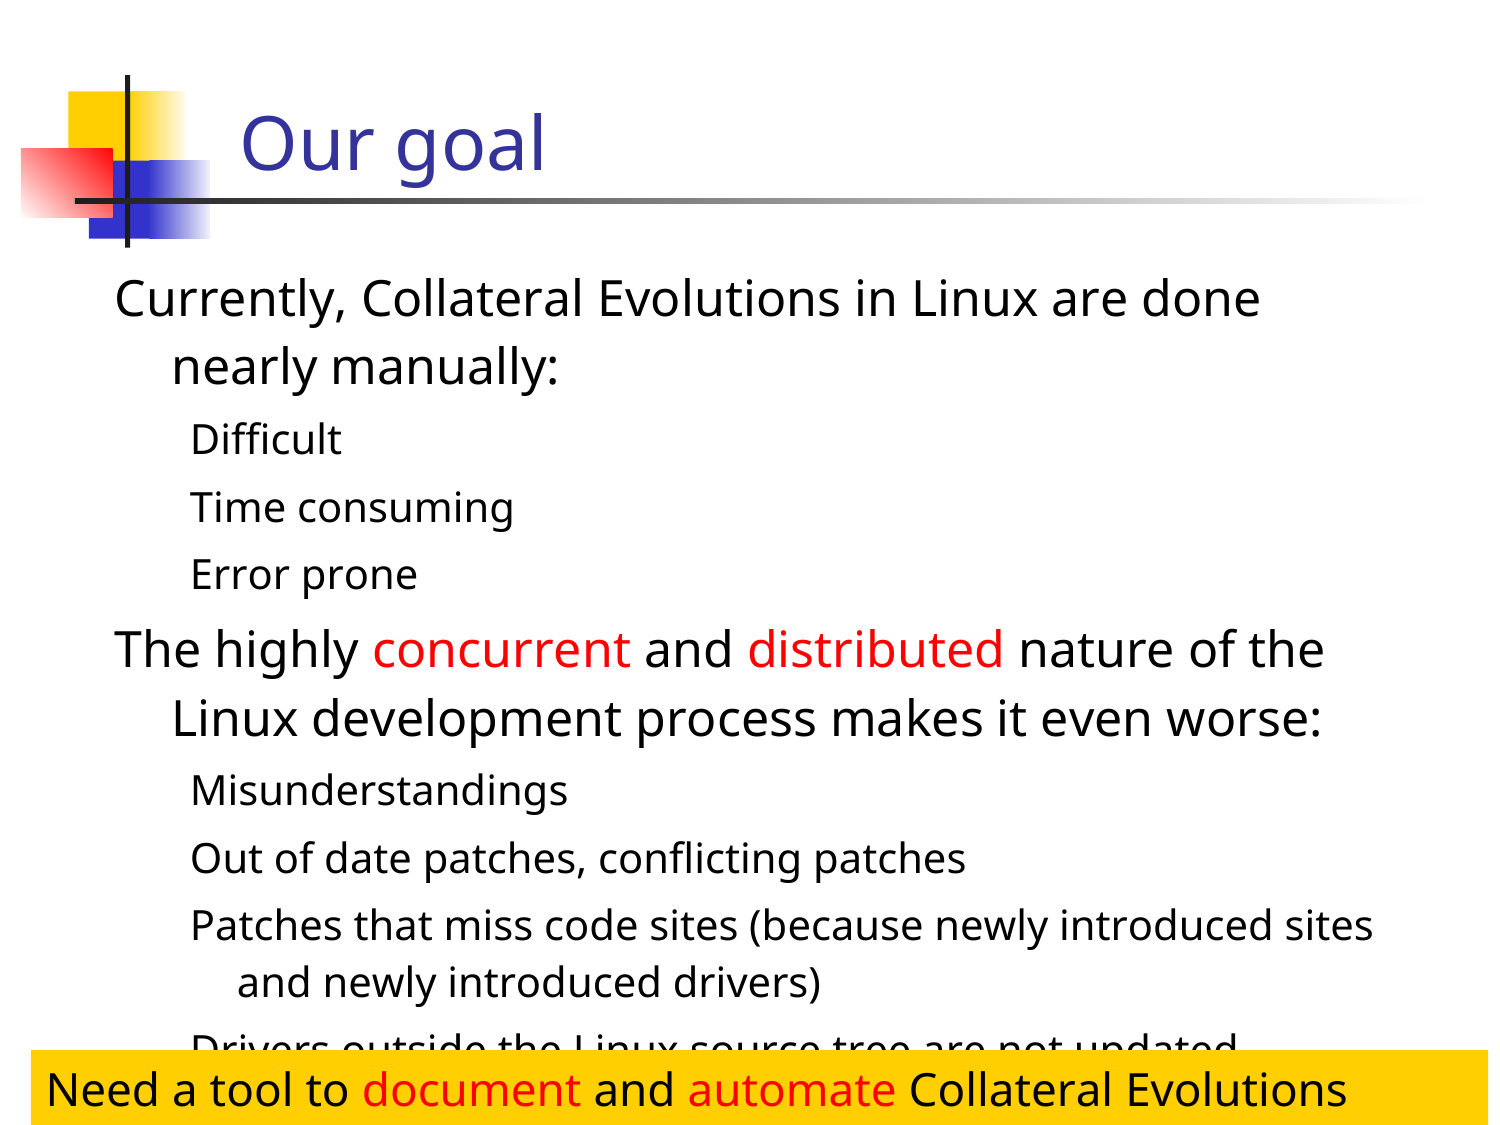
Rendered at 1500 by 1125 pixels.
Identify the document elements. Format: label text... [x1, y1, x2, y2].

list Currently, Collateral Evolutions in Linux are done nearly manually: Difficult Time consuming Error prone The highly concurrent and distributed nature of the Linux development process makes it even worse: Misunderstandings Out of date patches, conflicting patches Patches that miss code sites (because newly introduced sites and newly introduced drivers) Drivers outside the Linux source tree are not updated [100, 255, 1424, 1036]
title Our goal [224, 12, 1500, 200]
text_box Need a tool to document and automate Collateral Evolutions [30, 1050, 1489, 1125]
